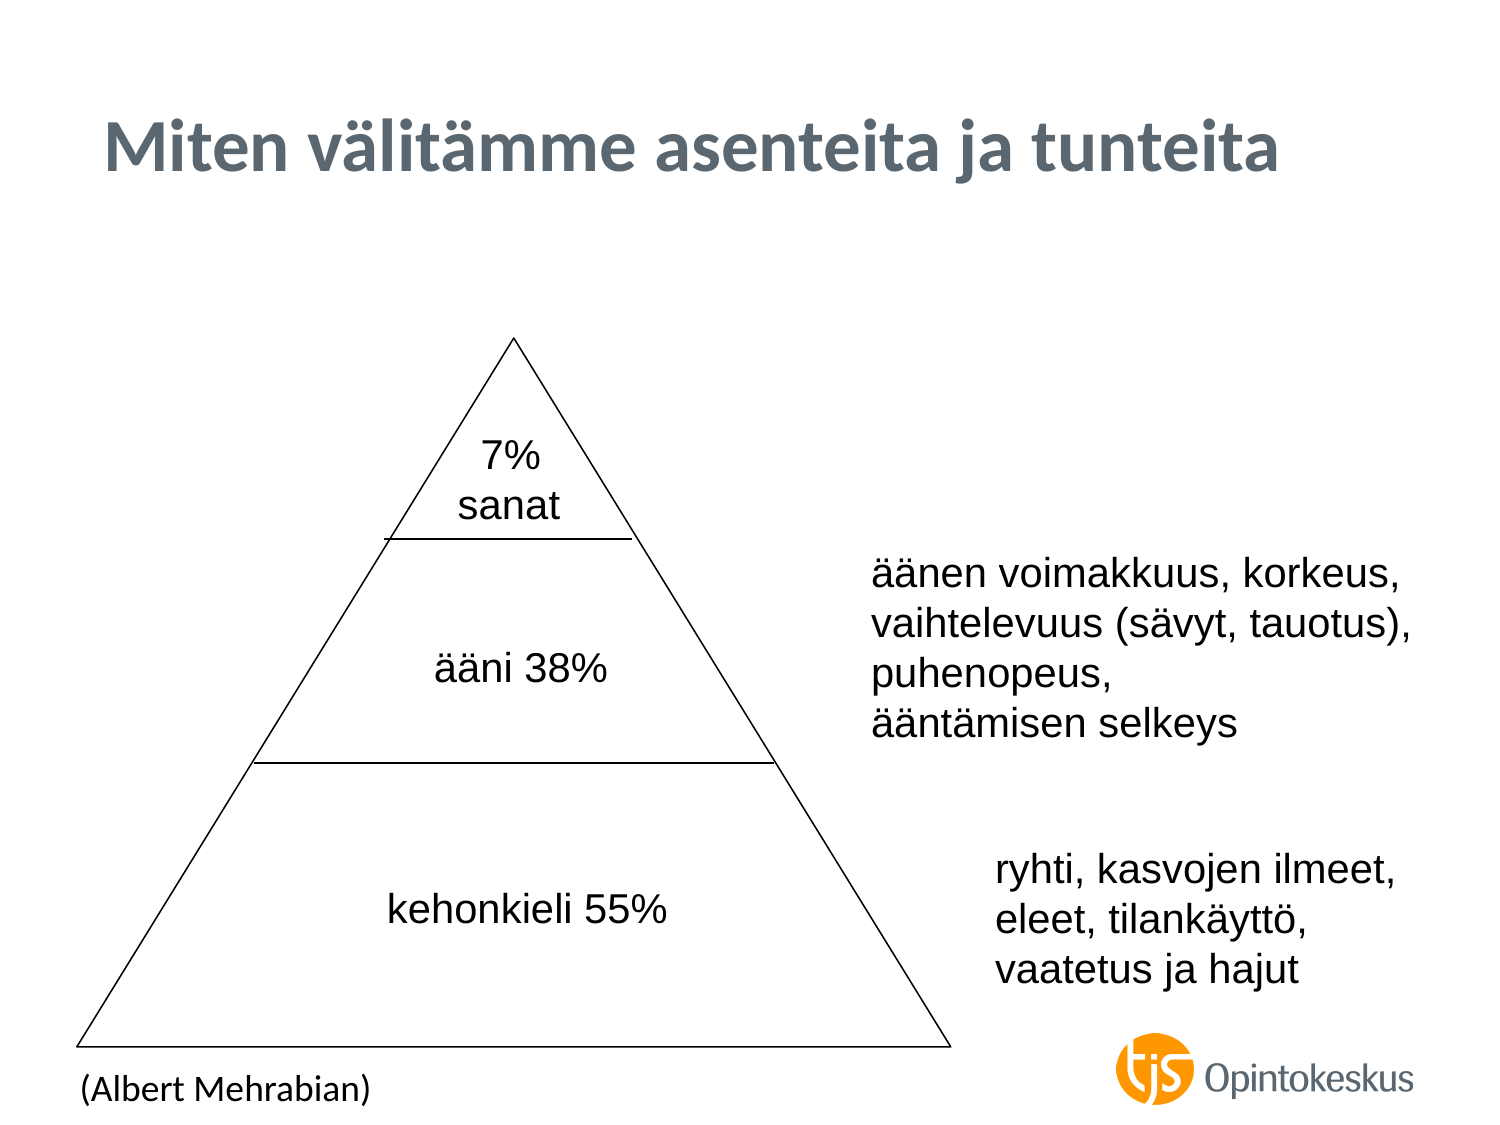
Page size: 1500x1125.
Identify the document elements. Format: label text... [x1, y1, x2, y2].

text_box 7% sanat [442, 420, 585, 536]
text_box ryhti, kasvojen ilmeet, eleet, tilankäyttö, vaatetus ja hajut [980, 834, 1424, 999]
text_box [463, 338, 565, 420]
text_box [76, 453, 951, 1047]
text_box äänen voimakkuus, korkeus, vaihtelevuus (sävyt, tauotus), puhenopeus, ääntämisen selkeys [856, 538, 1447, 754]
title Miten välitämme asenteita ja tunteita [88, 88, 1412, 266]
text_box (Albert Mehrabian) [64, 1057, 573, 1117]
picture [1116, 1033, 1413, 1105]
text_box ääni 38% [419, 633, 656, 699]
text_box kehonkieli 55% [372, 874, 715, 940]
